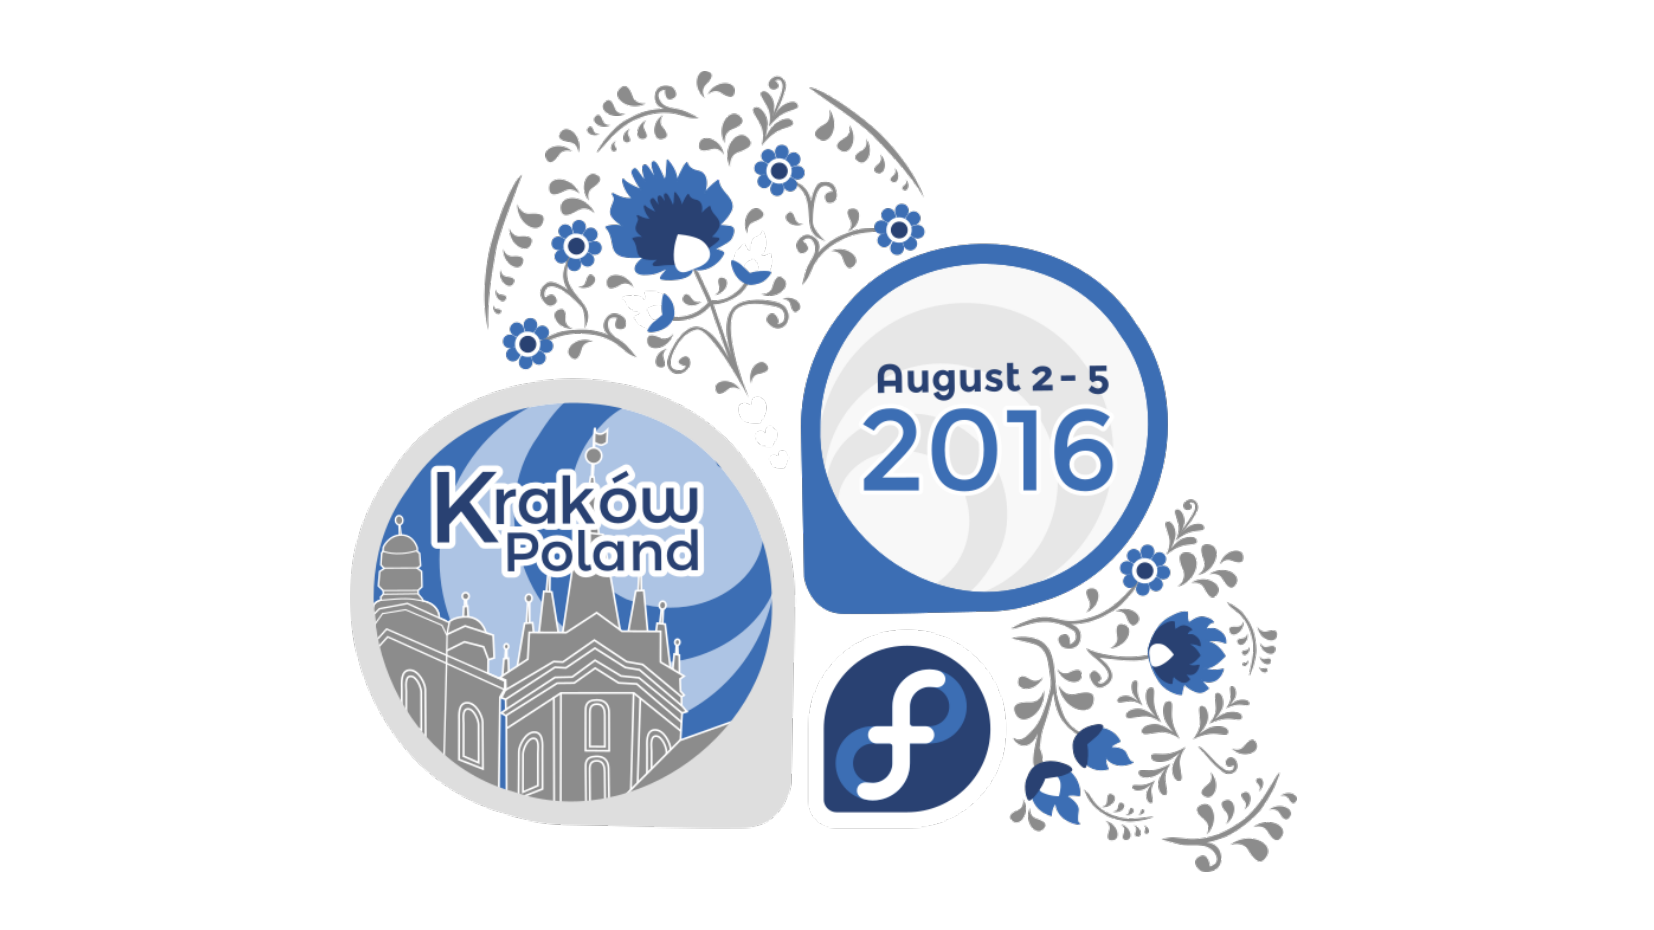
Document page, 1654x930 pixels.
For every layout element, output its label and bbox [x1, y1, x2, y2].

picture [350, 71, 1297, 872]
